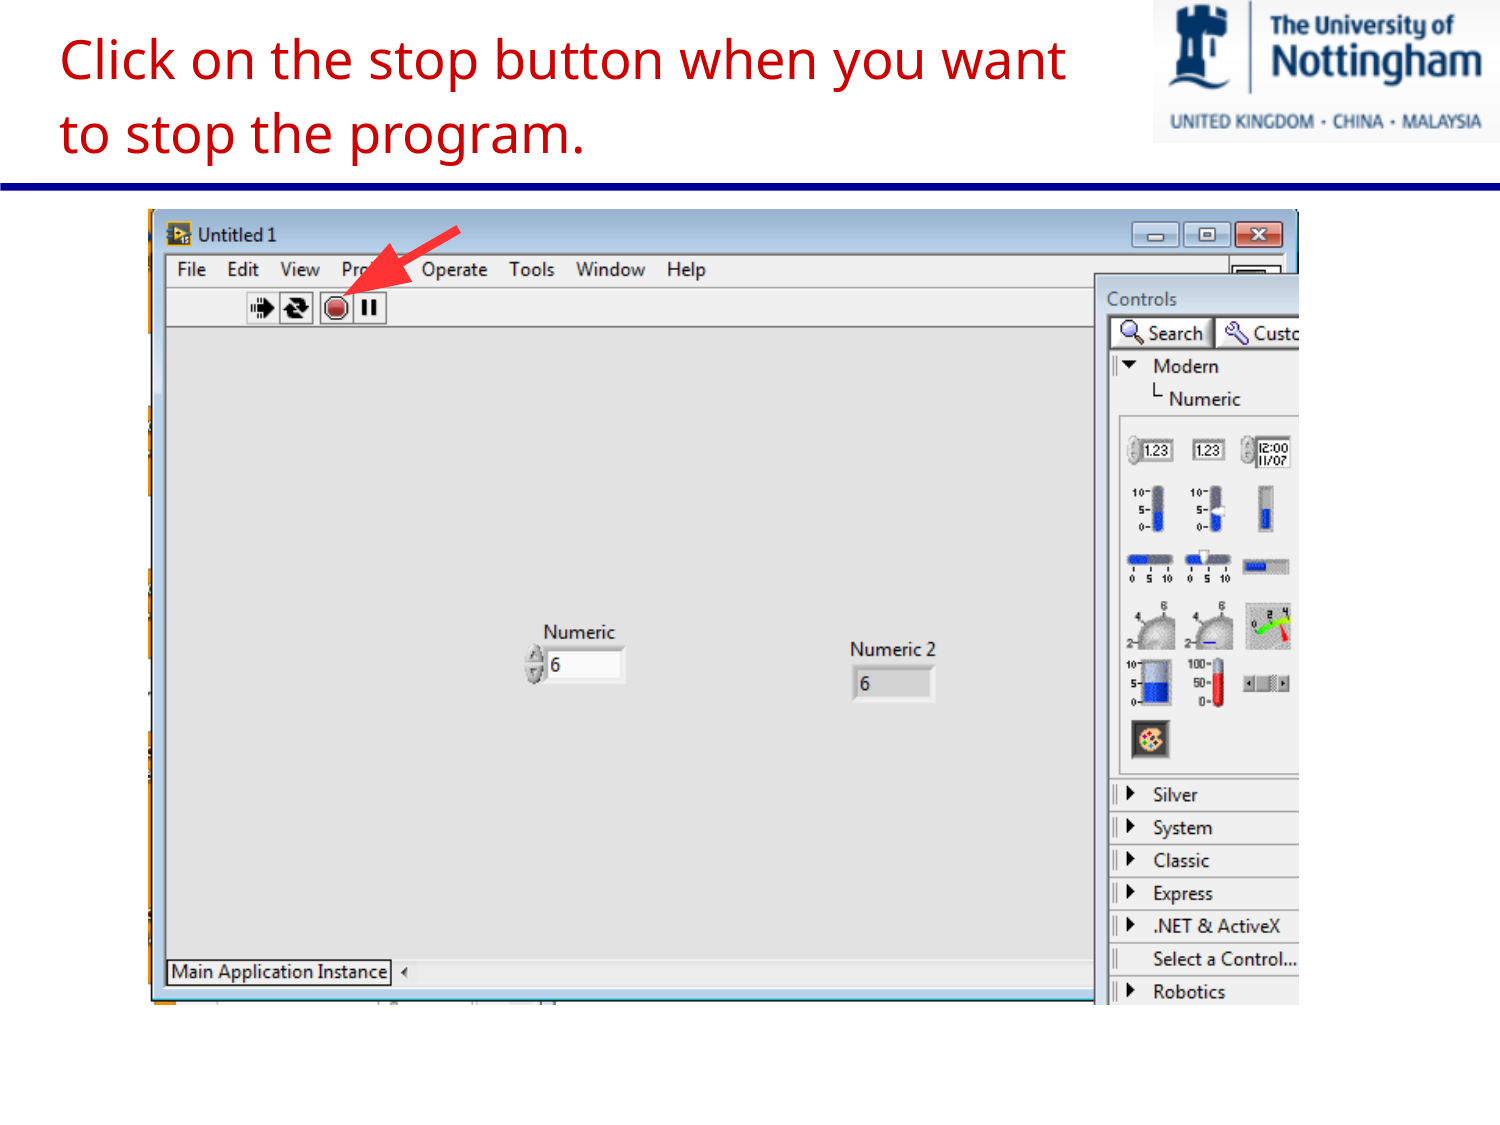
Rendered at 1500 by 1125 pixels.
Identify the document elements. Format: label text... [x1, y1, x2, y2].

picture [148, 209, 1299, 1005]
title Click on the stop button when you want to stop the program. [59, 32, 1116, 159]
picture [1153, 0, 1500, 143]
